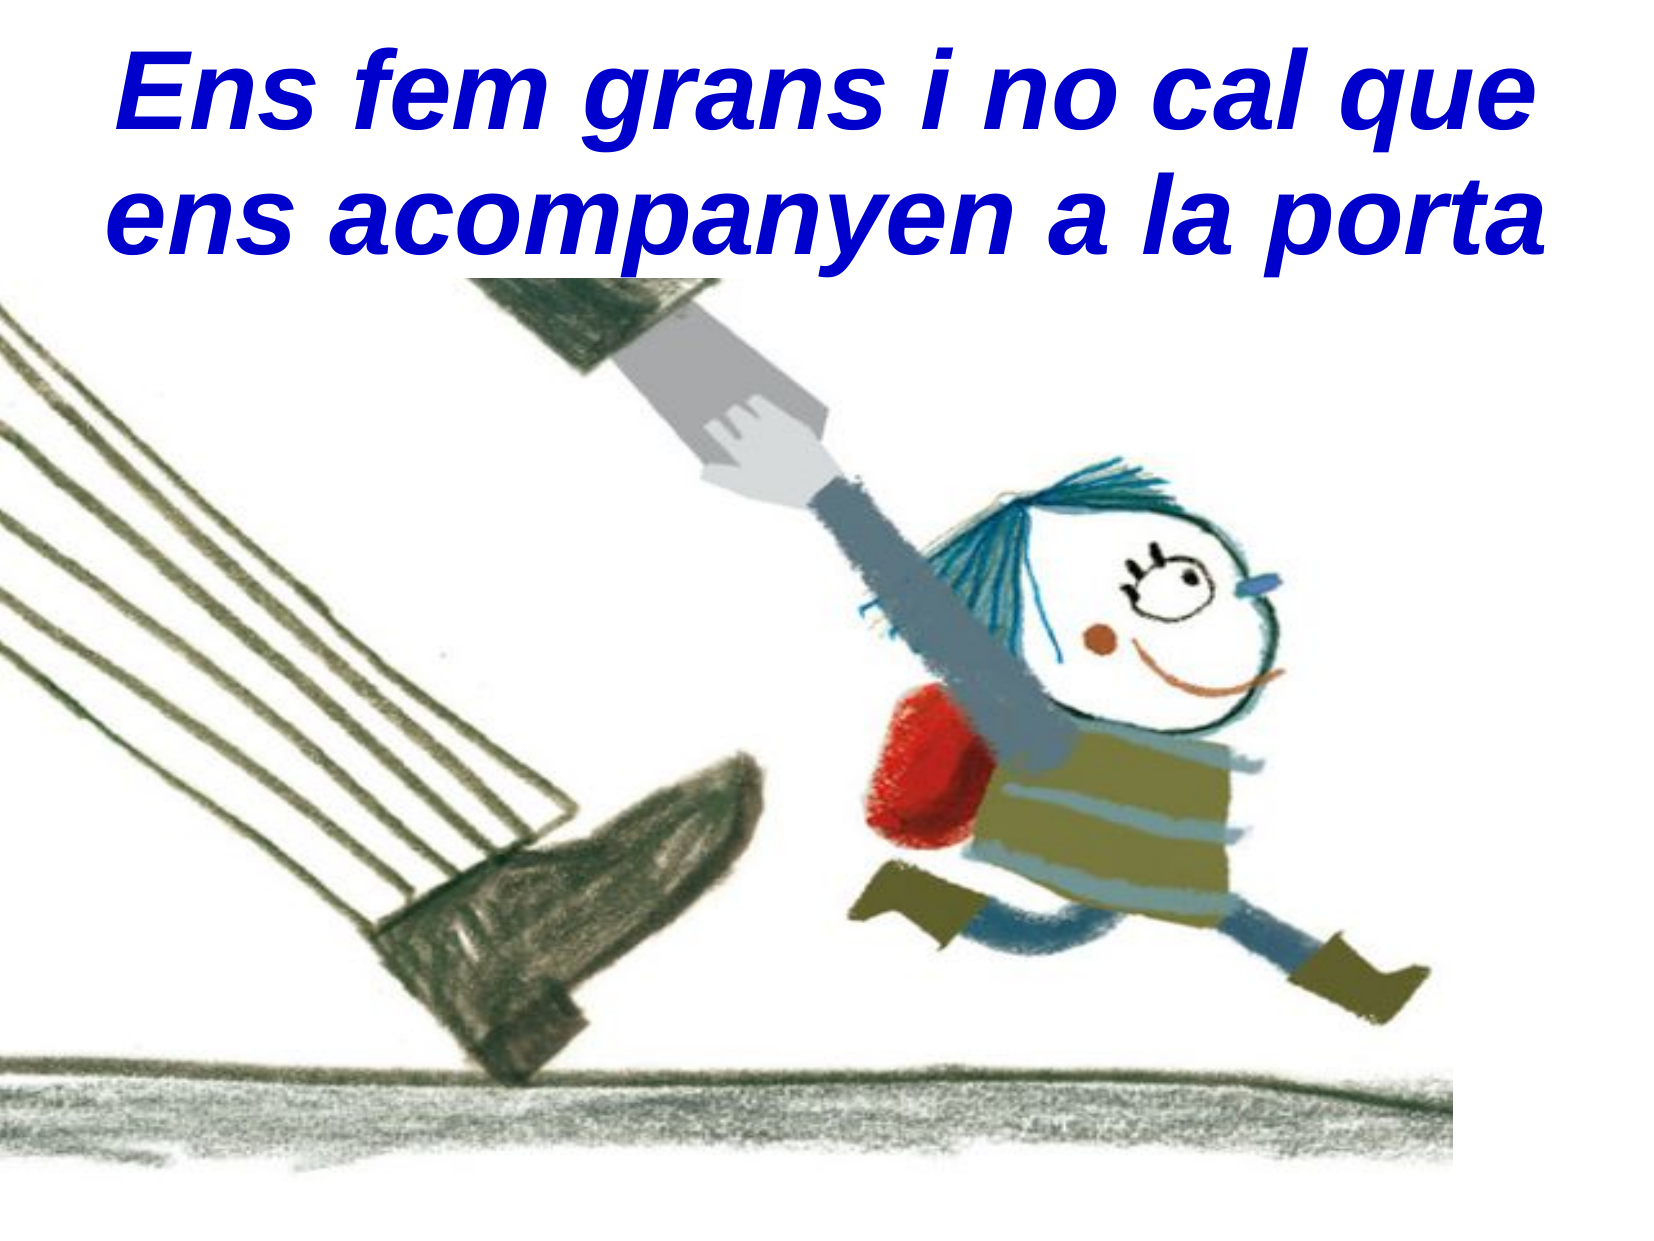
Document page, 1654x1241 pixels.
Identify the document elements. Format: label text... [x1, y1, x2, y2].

title Ens fem grans i no cal que ens acompanyen a la porta [82, 26, 1571, 280]
picture [0, 278, 1453, 1182]
